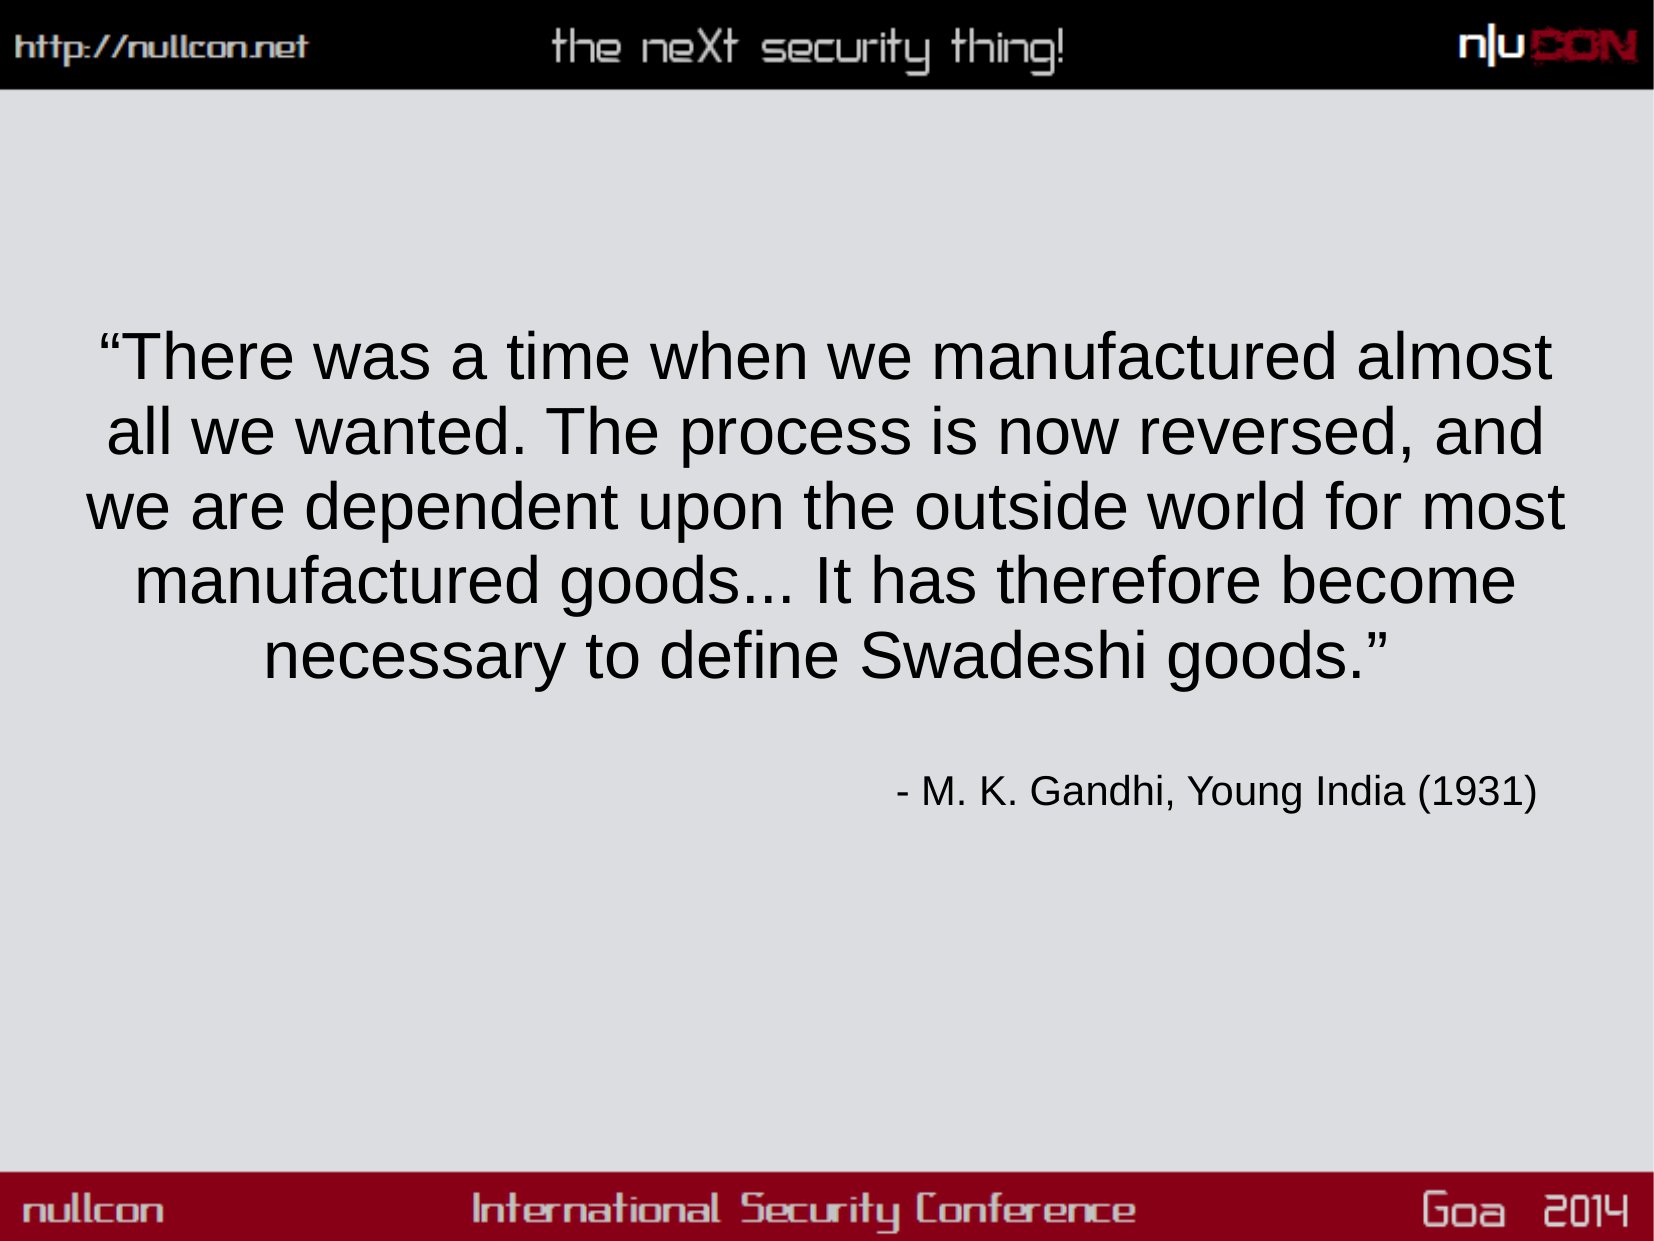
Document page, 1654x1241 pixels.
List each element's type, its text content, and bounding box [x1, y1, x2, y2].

subtitle “There was a time when we manufactured almost all we wanted. The process is now reversed, and we are dependent upon the outside world for most manufactured goods... It has therefore become necessary to define Swadeshi goods.” - M. K. Gandhi, Young India (1931) [82, 49, 1571, 1010]
picture [0, 0, 1654, 1241]
